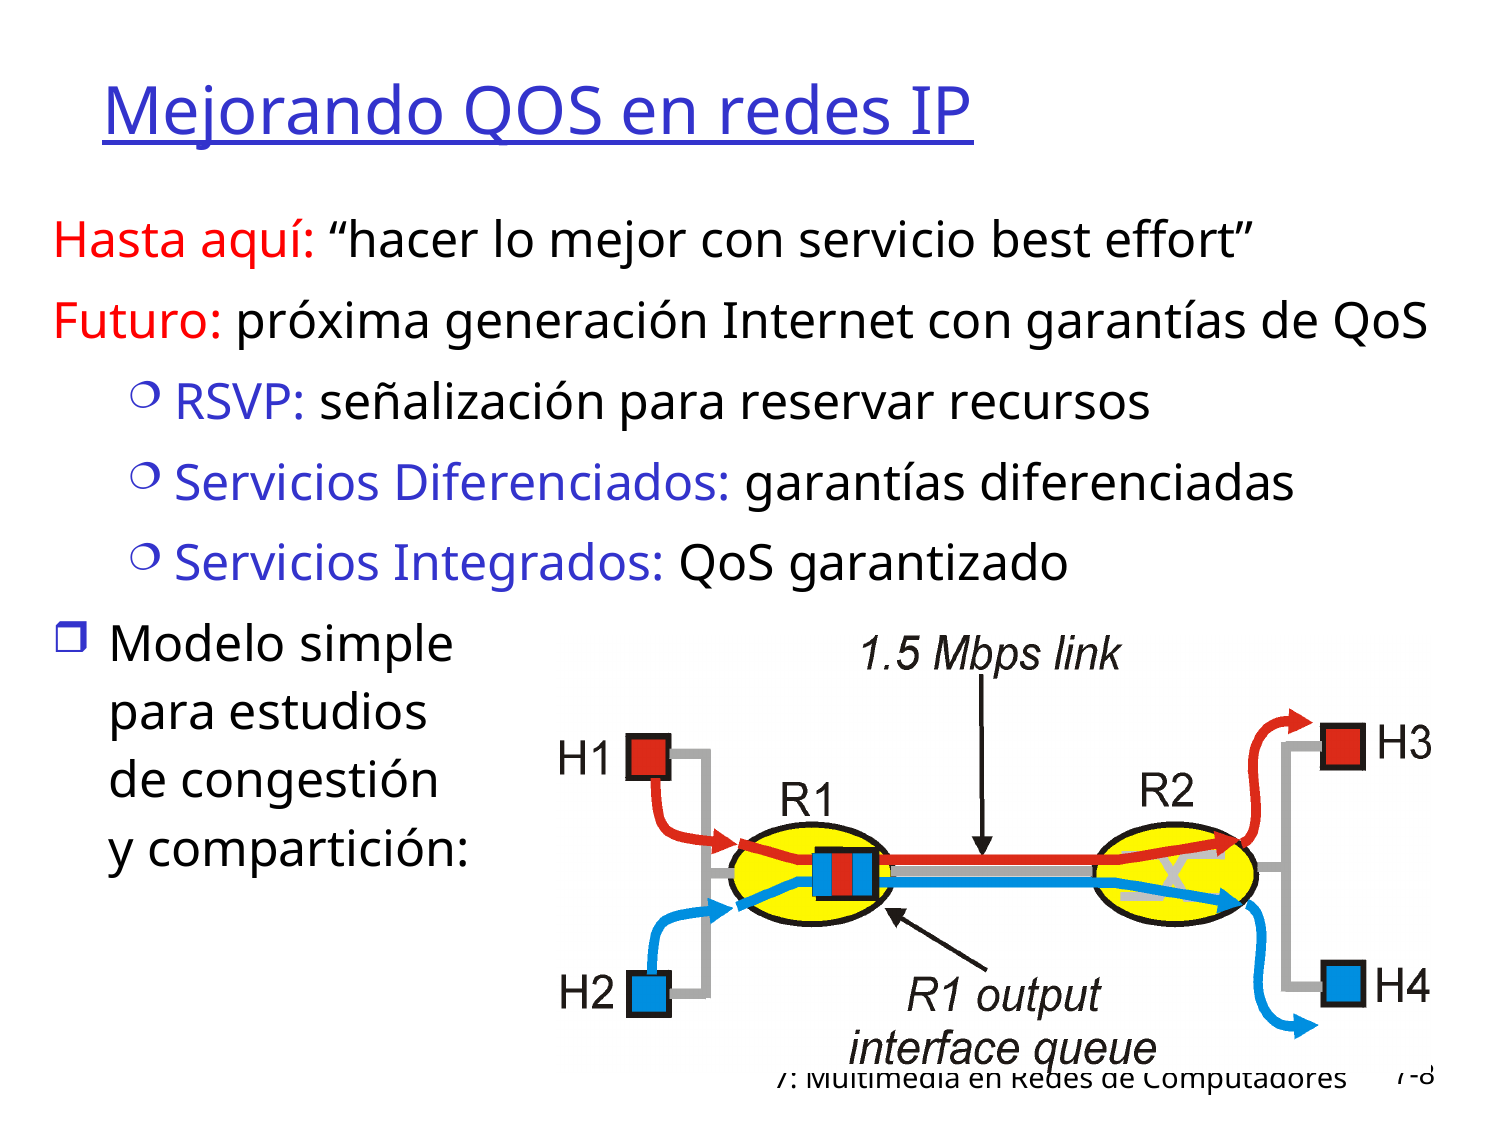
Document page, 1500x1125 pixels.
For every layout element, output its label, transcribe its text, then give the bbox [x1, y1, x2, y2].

title Mejorando QOS en redes IP [87, 37, 1363, 181]
list Hasta aquí: “hacer lo mejor con servicio best effort” Futuro: próxima generación Internet con garantías de QoS RSVP: señalización para reservar recursos Servicios Diferenciados: garantías diferenciadas Servicios Integrados: QoS garantizado Modelo simple para estudios de congestión y compartición: [37, 196, 1463, 857]
picture [556, 635, 1431, 1073]
